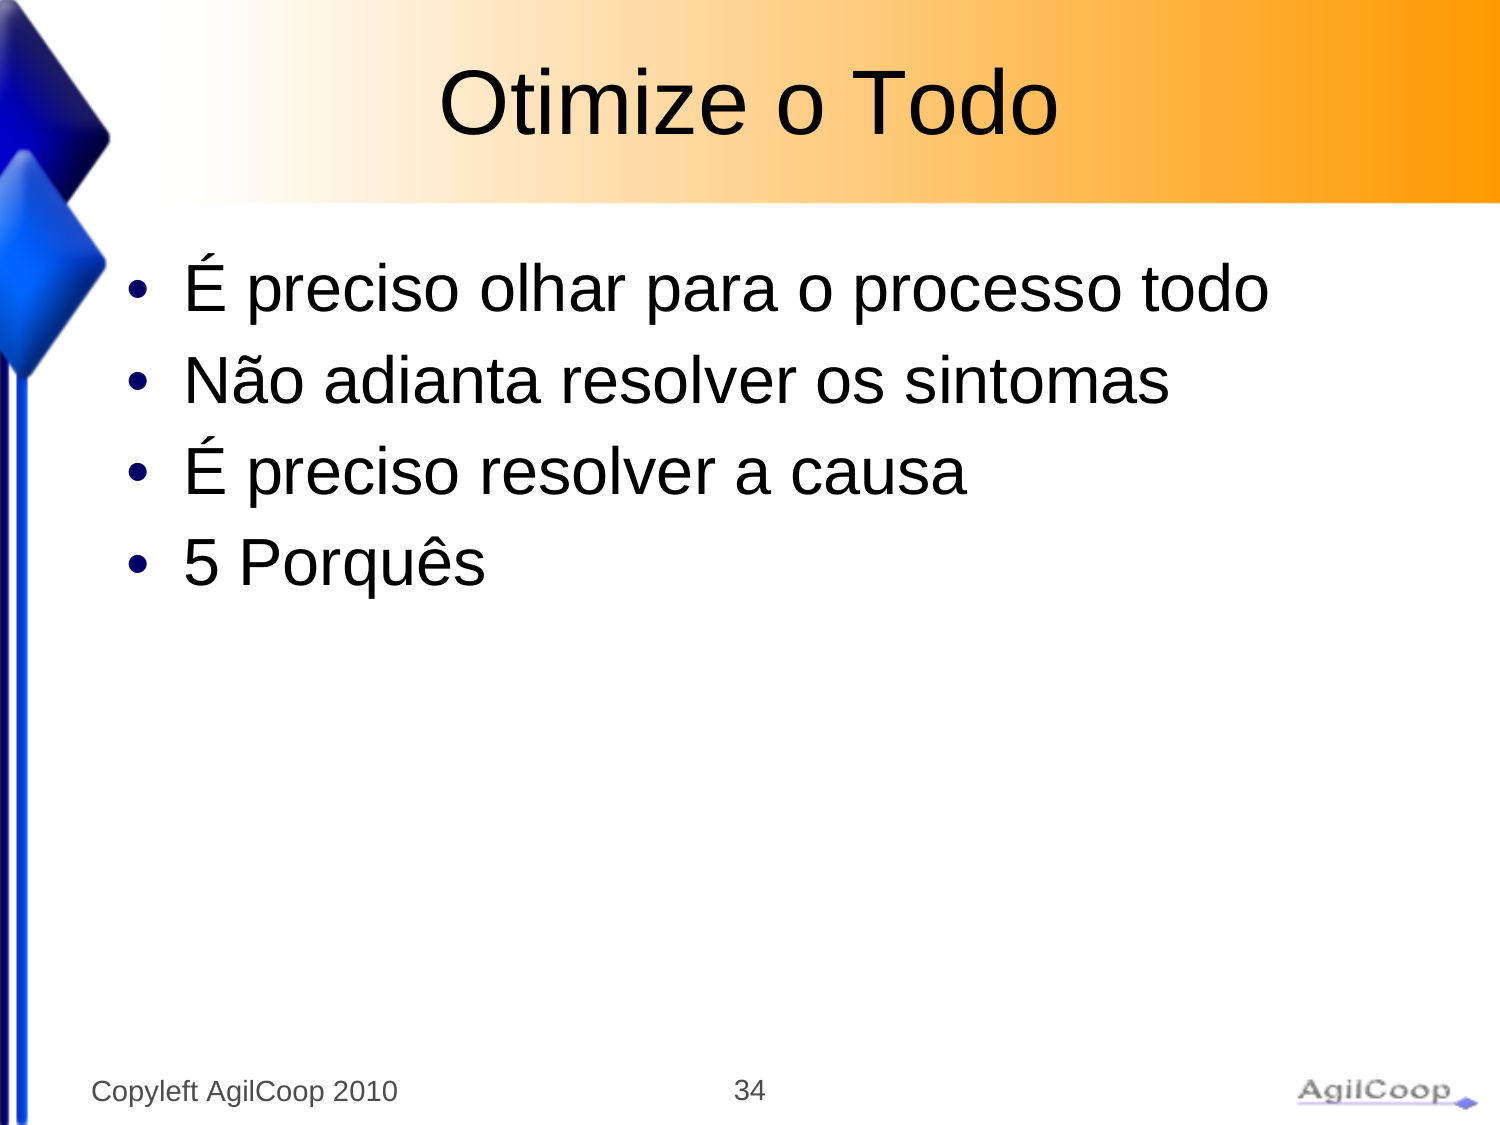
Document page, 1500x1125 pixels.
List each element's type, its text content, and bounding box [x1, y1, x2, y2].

list É preciso olhar para o processo todo Não adianta resolver os sintomas É preciso resolver a causa 5 Porquês [112, 243, 1425, 1006]
title Otimize o Todo [75, 8, 1426, 197]
picture [0, 0, 1500, 1125]
